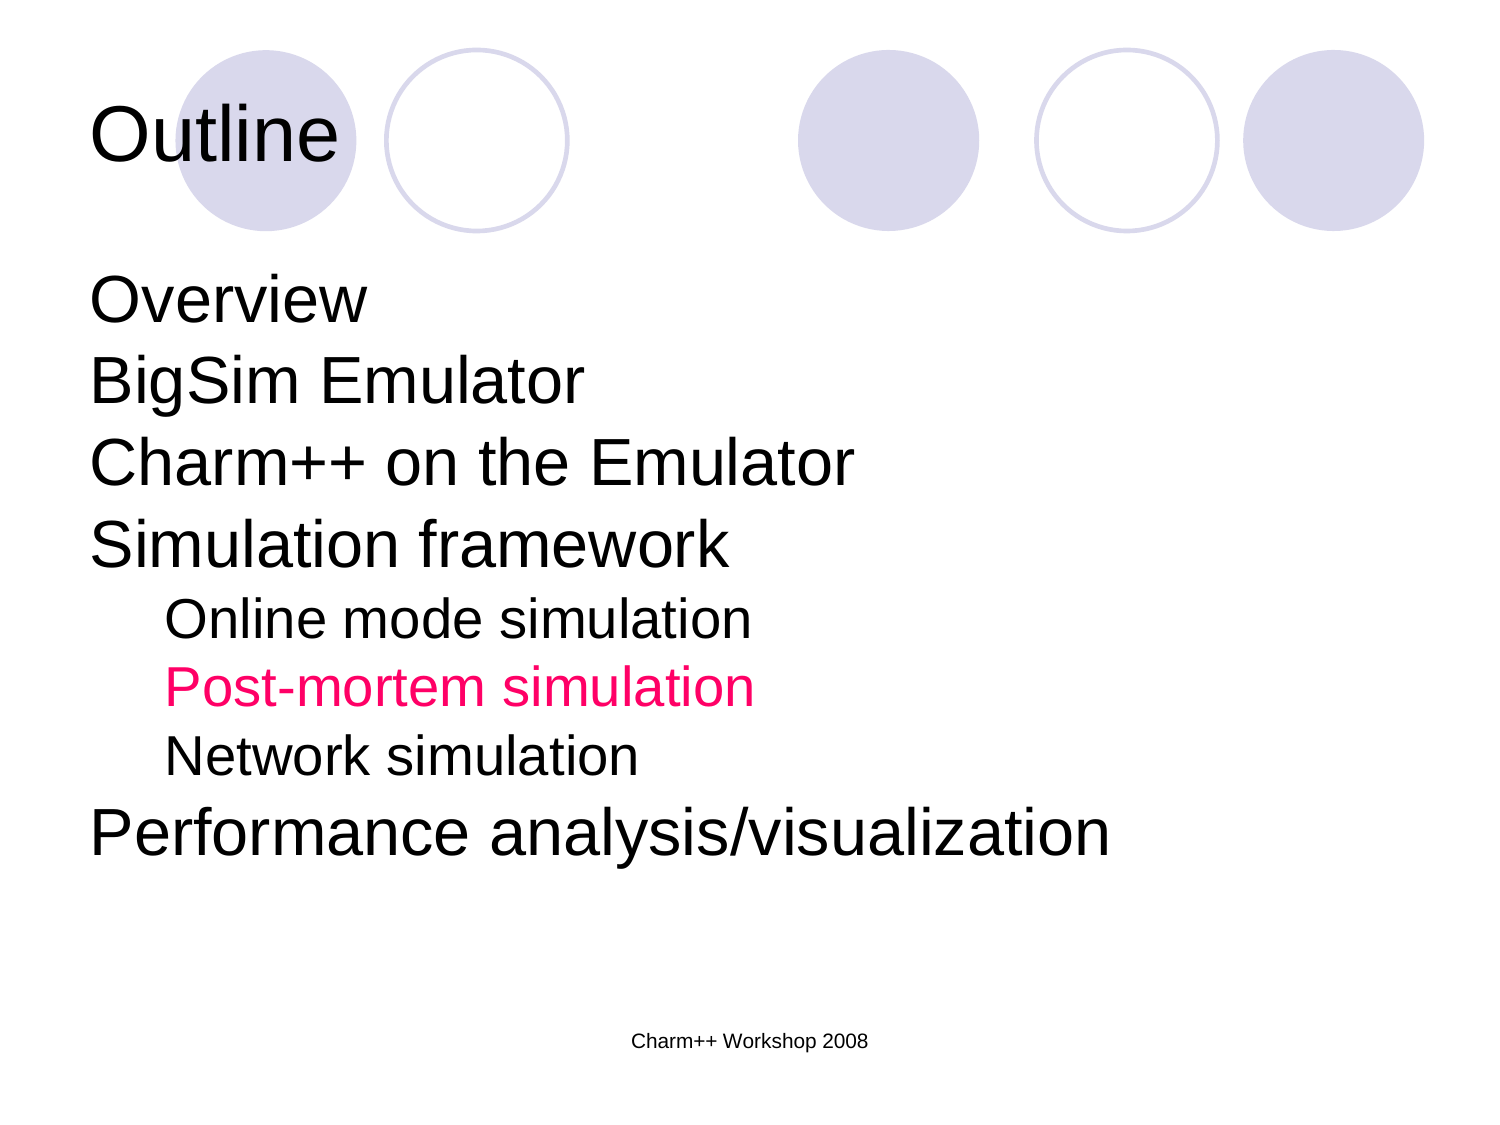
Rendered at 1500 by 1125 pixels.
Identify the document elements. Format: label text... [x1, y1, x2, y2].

title Outline [75, 45, 1426, 233]
list Overview BigSim Emulator Charm++ on the Emulator Simulation framework Online mode simulation Post-mortem simulation Network simulation Performance analysis/visualization [75, 262, 1426, 1006]
